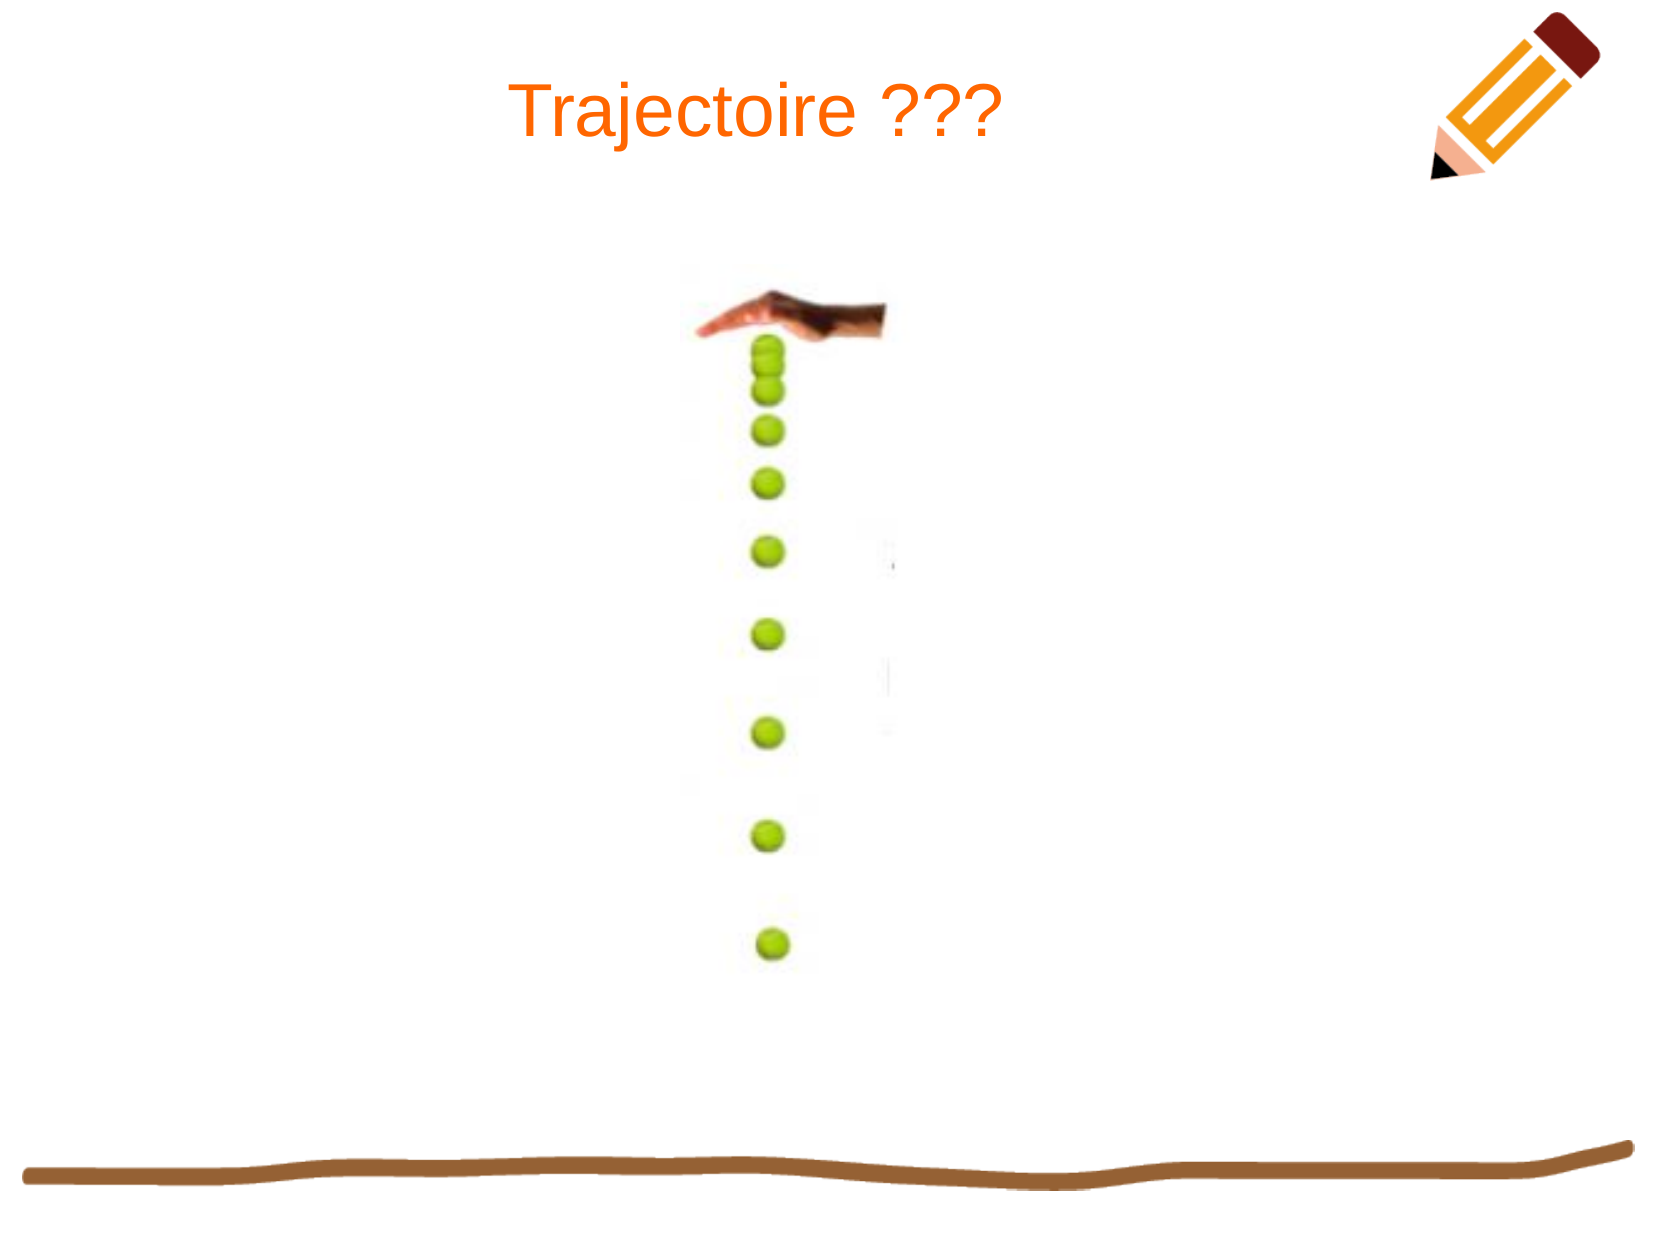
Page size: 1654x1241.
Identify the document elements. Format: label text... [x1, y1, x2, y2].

title Trajectoire ??? [82, 49, 1430, 172]
picture [680, 264, 910, 993]
picture [1430, 12, 1601, 181]
picture [22, 1140, 1635, 1191]
